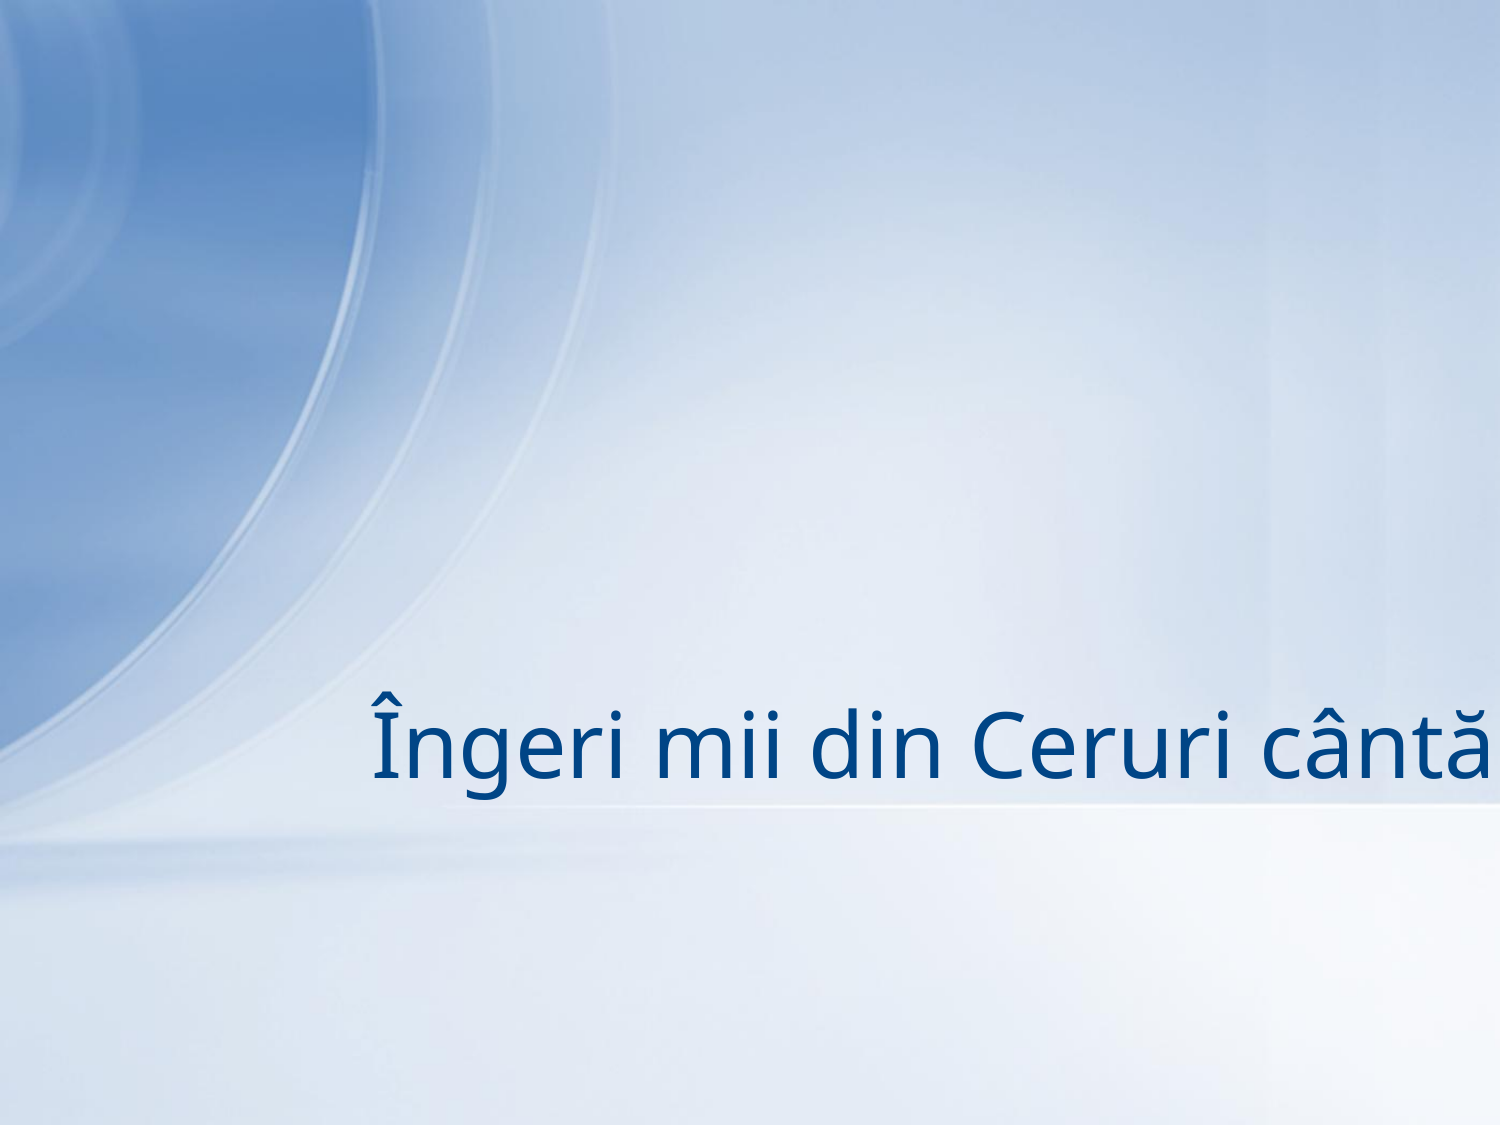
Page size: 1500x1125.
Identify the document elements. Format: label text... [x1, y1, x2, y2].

picture [0, 0, 1500, 1125]
text_box Îngeri mii din Ceruri cântă [356, 679, 1500, 805]
